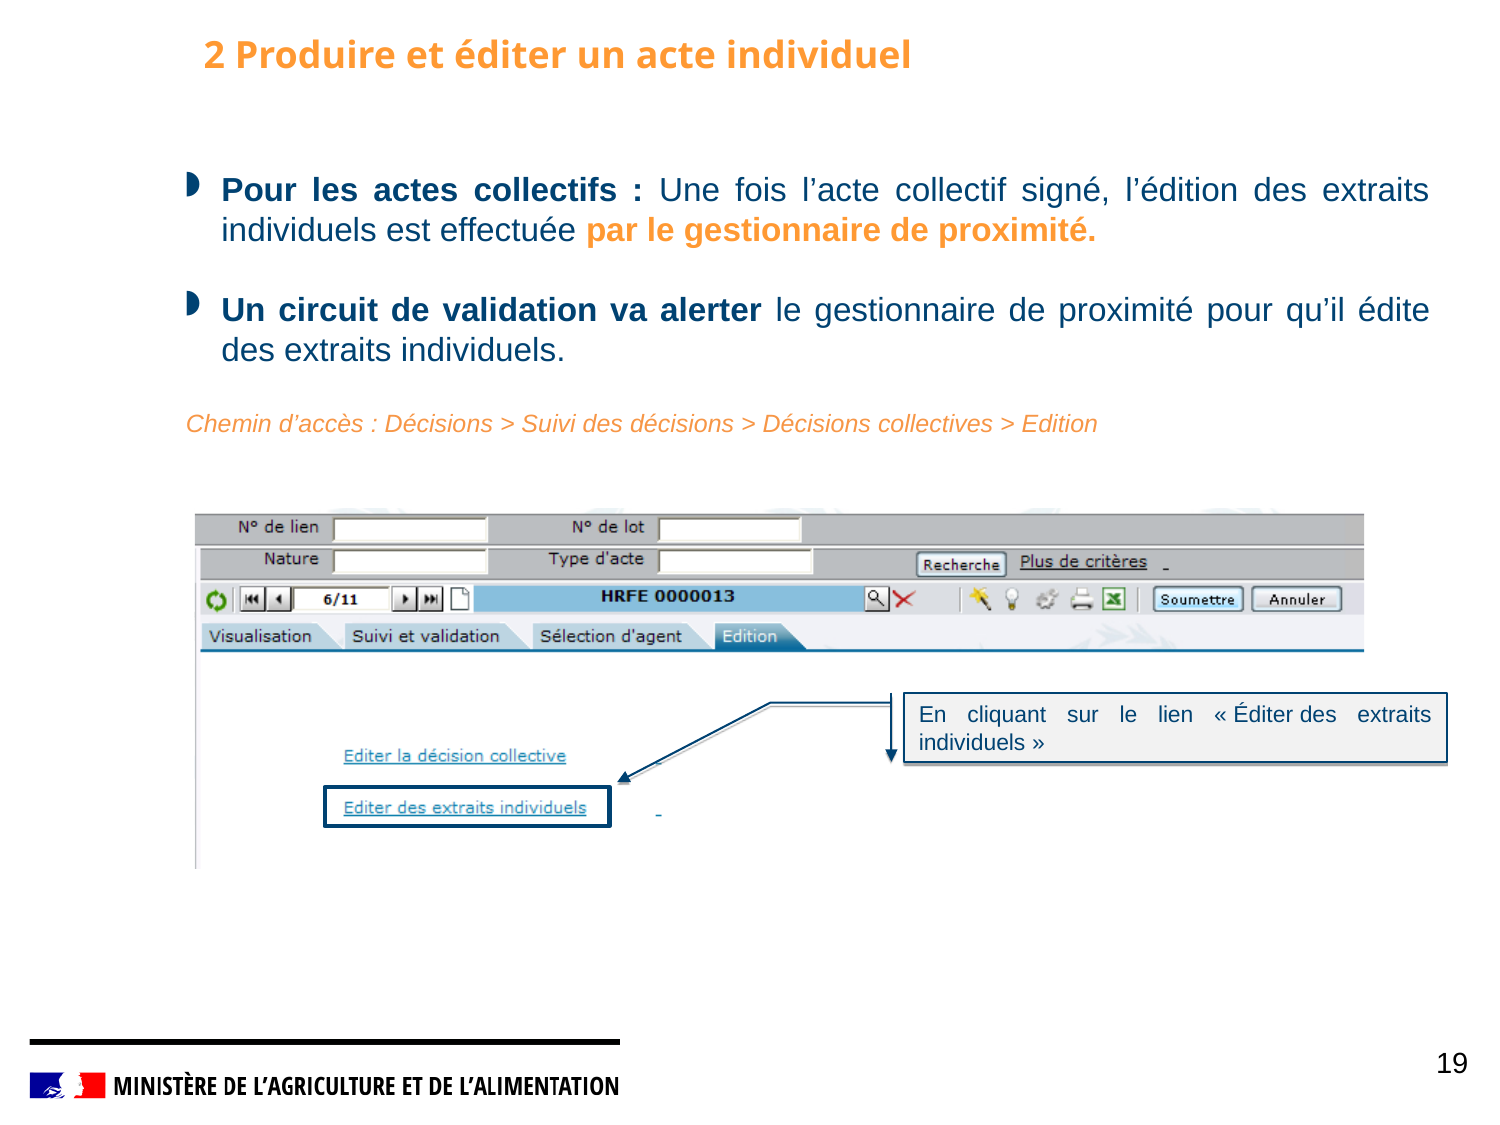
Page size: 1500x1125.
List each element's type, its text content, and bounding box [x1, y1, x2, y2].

picture [29, 1039, 620, 1099]
text_box En cliquant sur le lien « Éditer des extraits individuels » [904, 693, 1447, 762]
picture [194, 508, 1365, 869]
text_box Pour les actes collectifs : Une fois l’acte collectif signé, l’édition des extraits individuels est effectuée par le gestionnaire de proximité. Un circuit de validation va alerter le gestionnaire de proximité pour qu’il édite des extraits individuels. Chemin d’accès : Décisions > Suivi des décisions > Décisions collectives > Edition [171, 160, 1446, 1017]
text_box 2 Produire et éditer un acte individuel [188, 23, 1323, 95]
